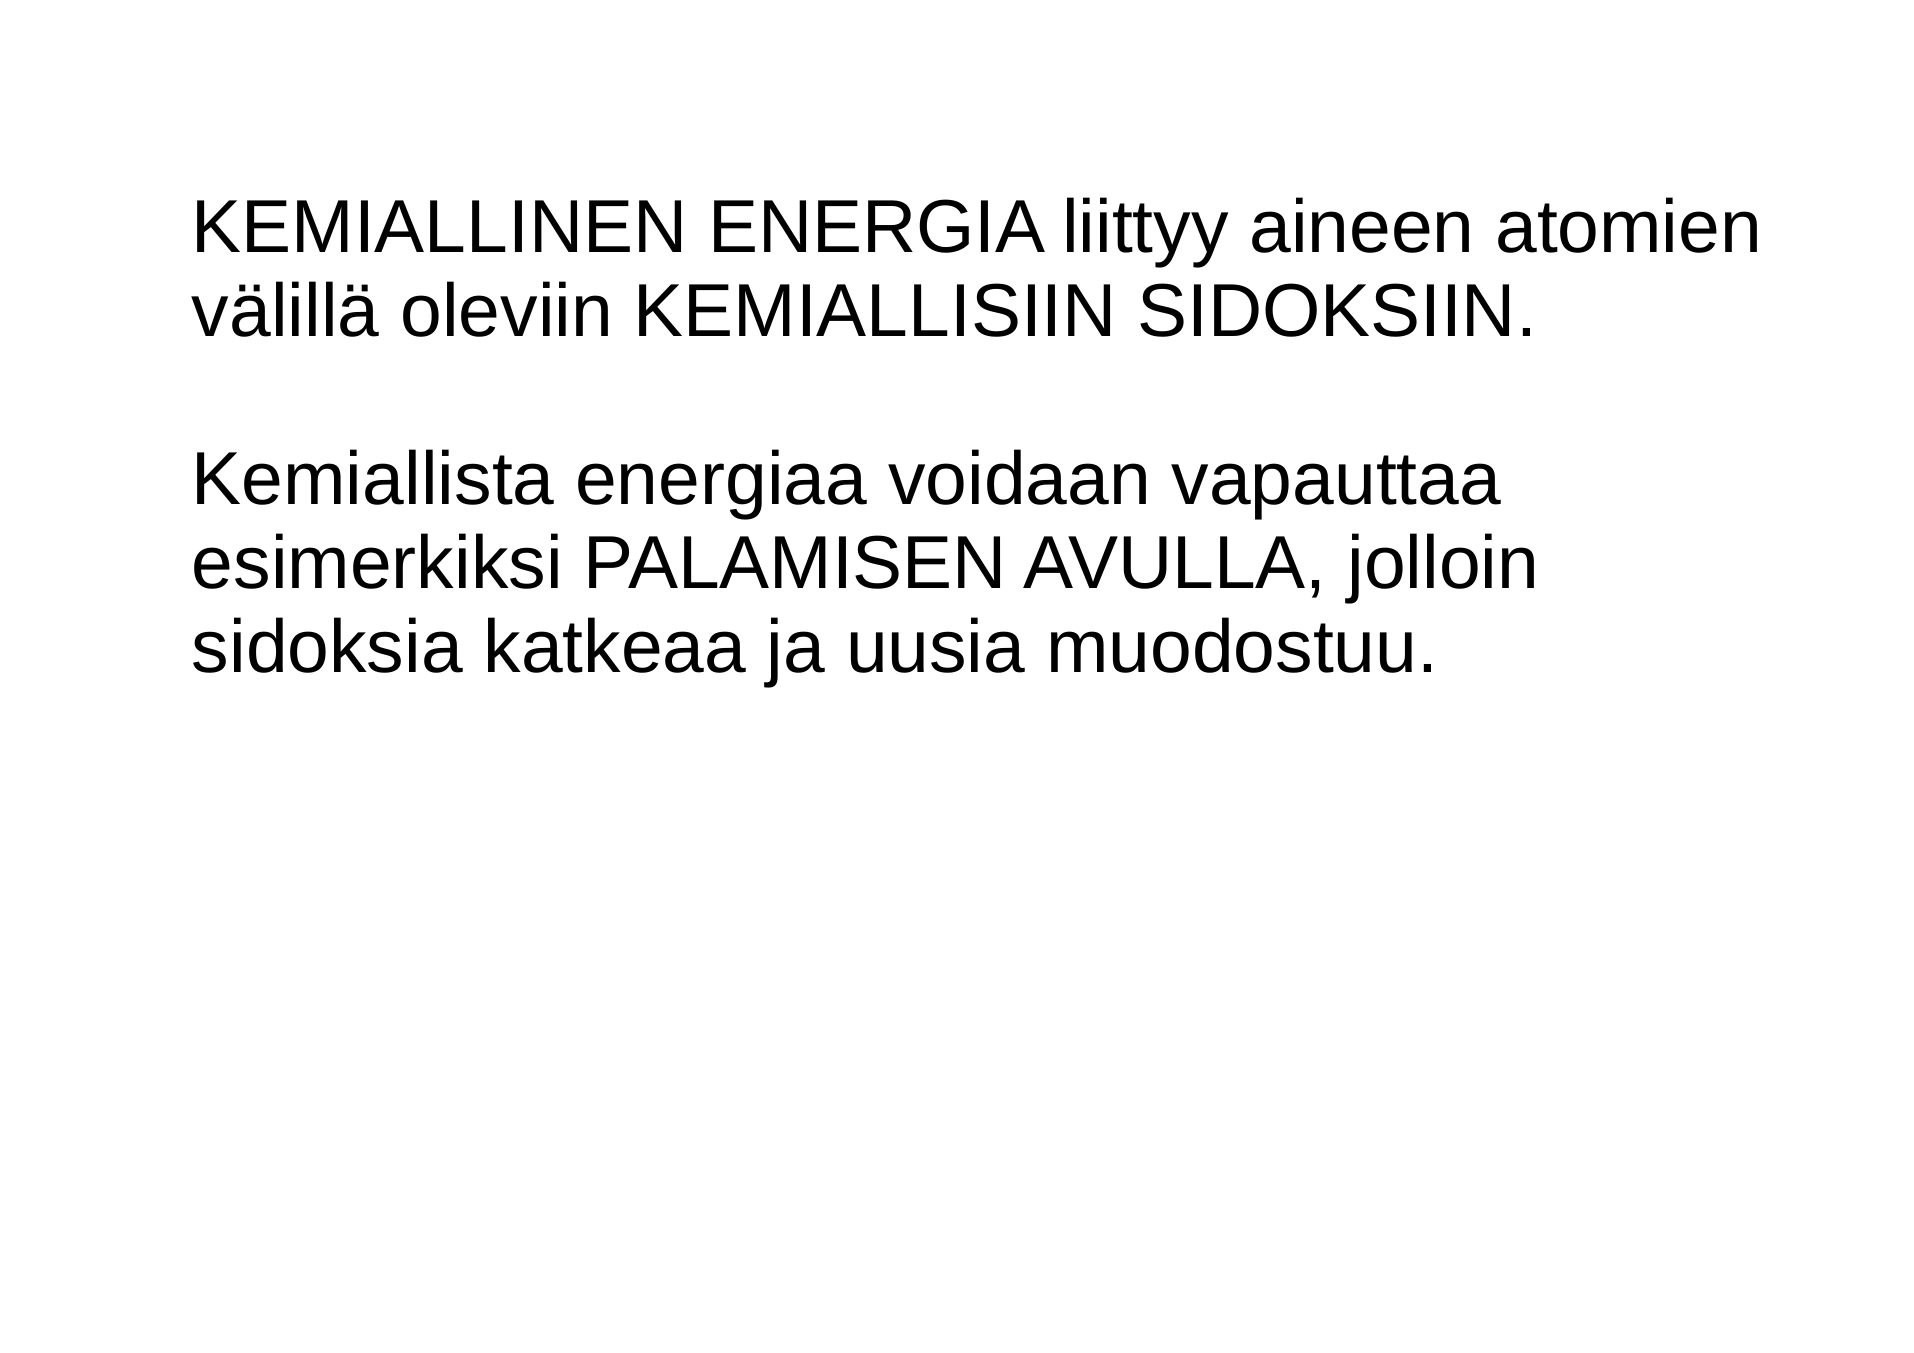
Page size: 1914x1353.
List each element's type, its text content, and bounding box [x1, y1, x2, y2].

text_box KEMIALLINEN ENERGIA liittyy aineen atomien välillä oleviin KEMIALLISIIN SIDOKSIIN. Kemiallista energiaa voidaan vapauttaa esimerkiksi PALAMISEN AVULLA, jolloin sidoksia katkeaa ja uusia muodostuu. [177, 177, 1843, 696]
